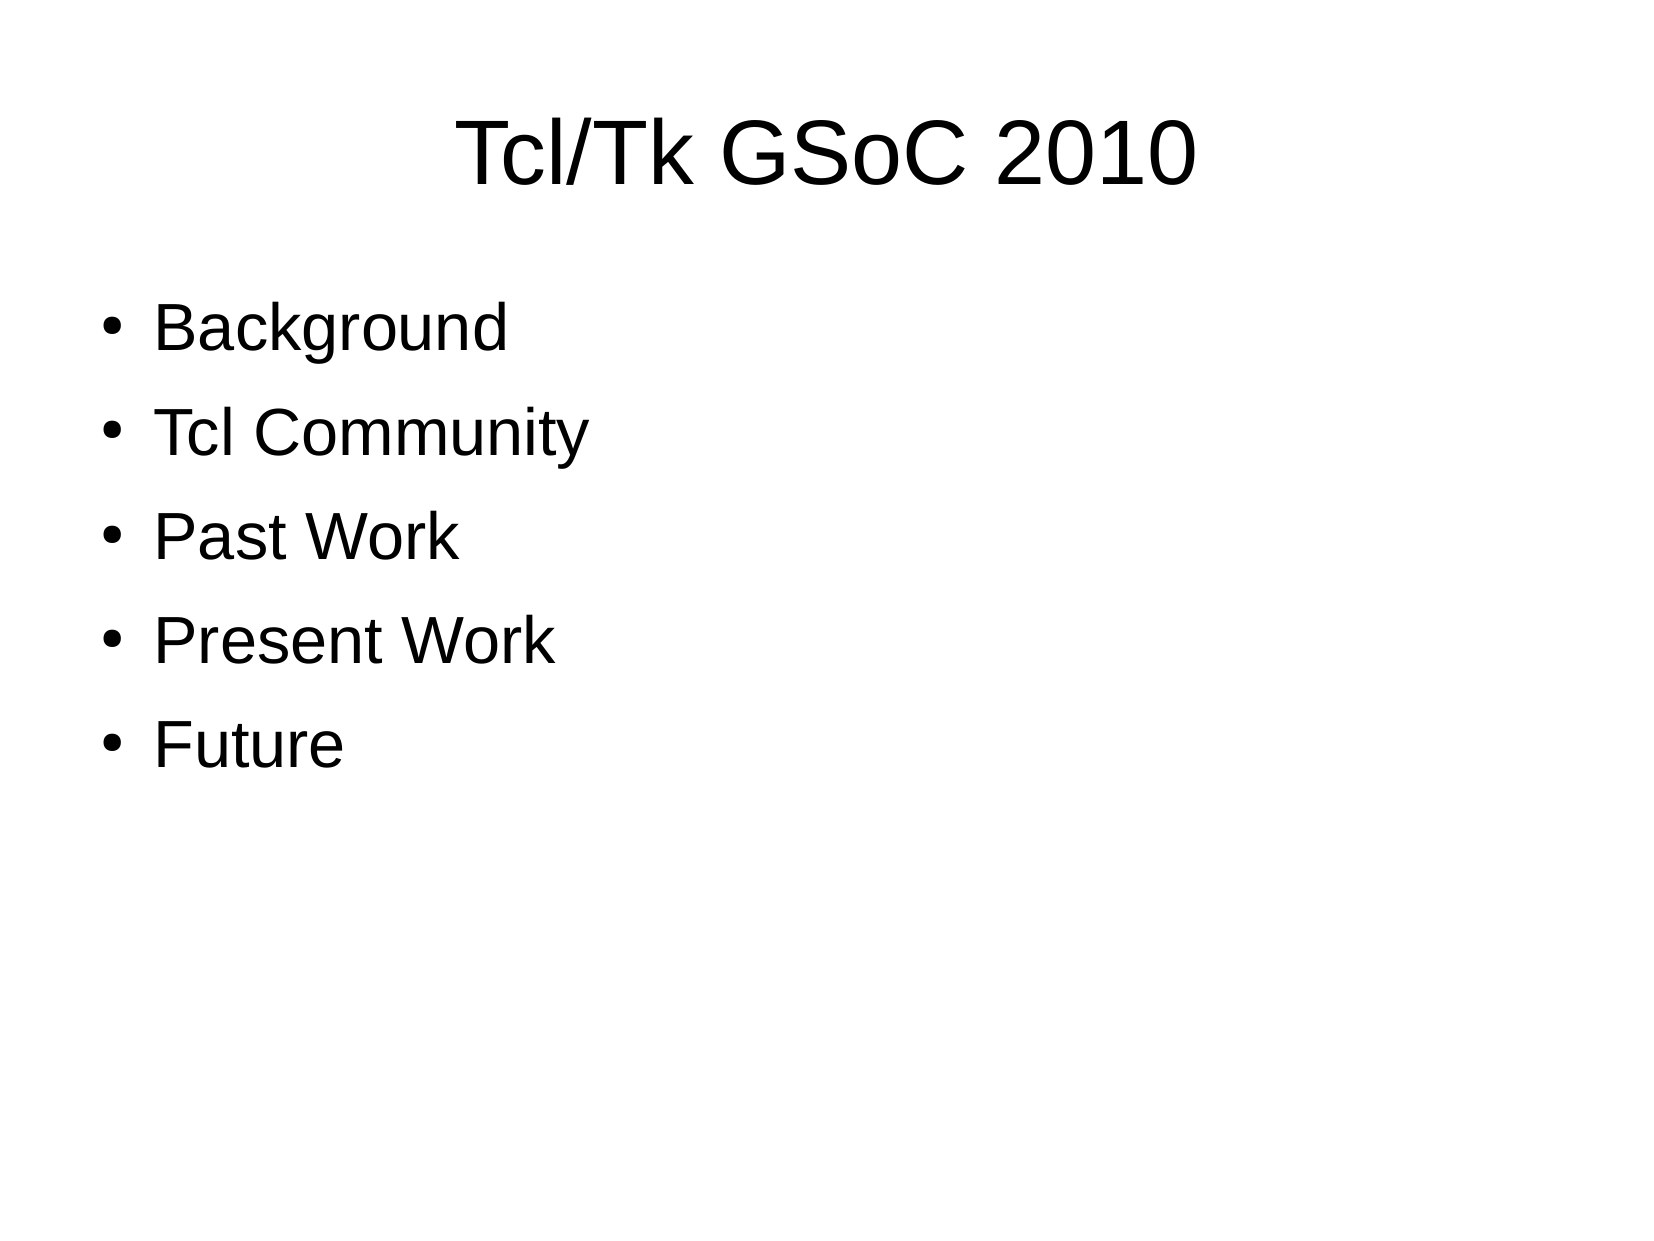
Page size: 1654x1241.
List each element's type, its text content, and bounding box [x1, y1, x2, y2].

title Tcl/Tk GSoC 2010 [82, 56, 1571, 250]
list Background Tcl Community Past Work Present Work Future [82, 290, 1571, 1094]
